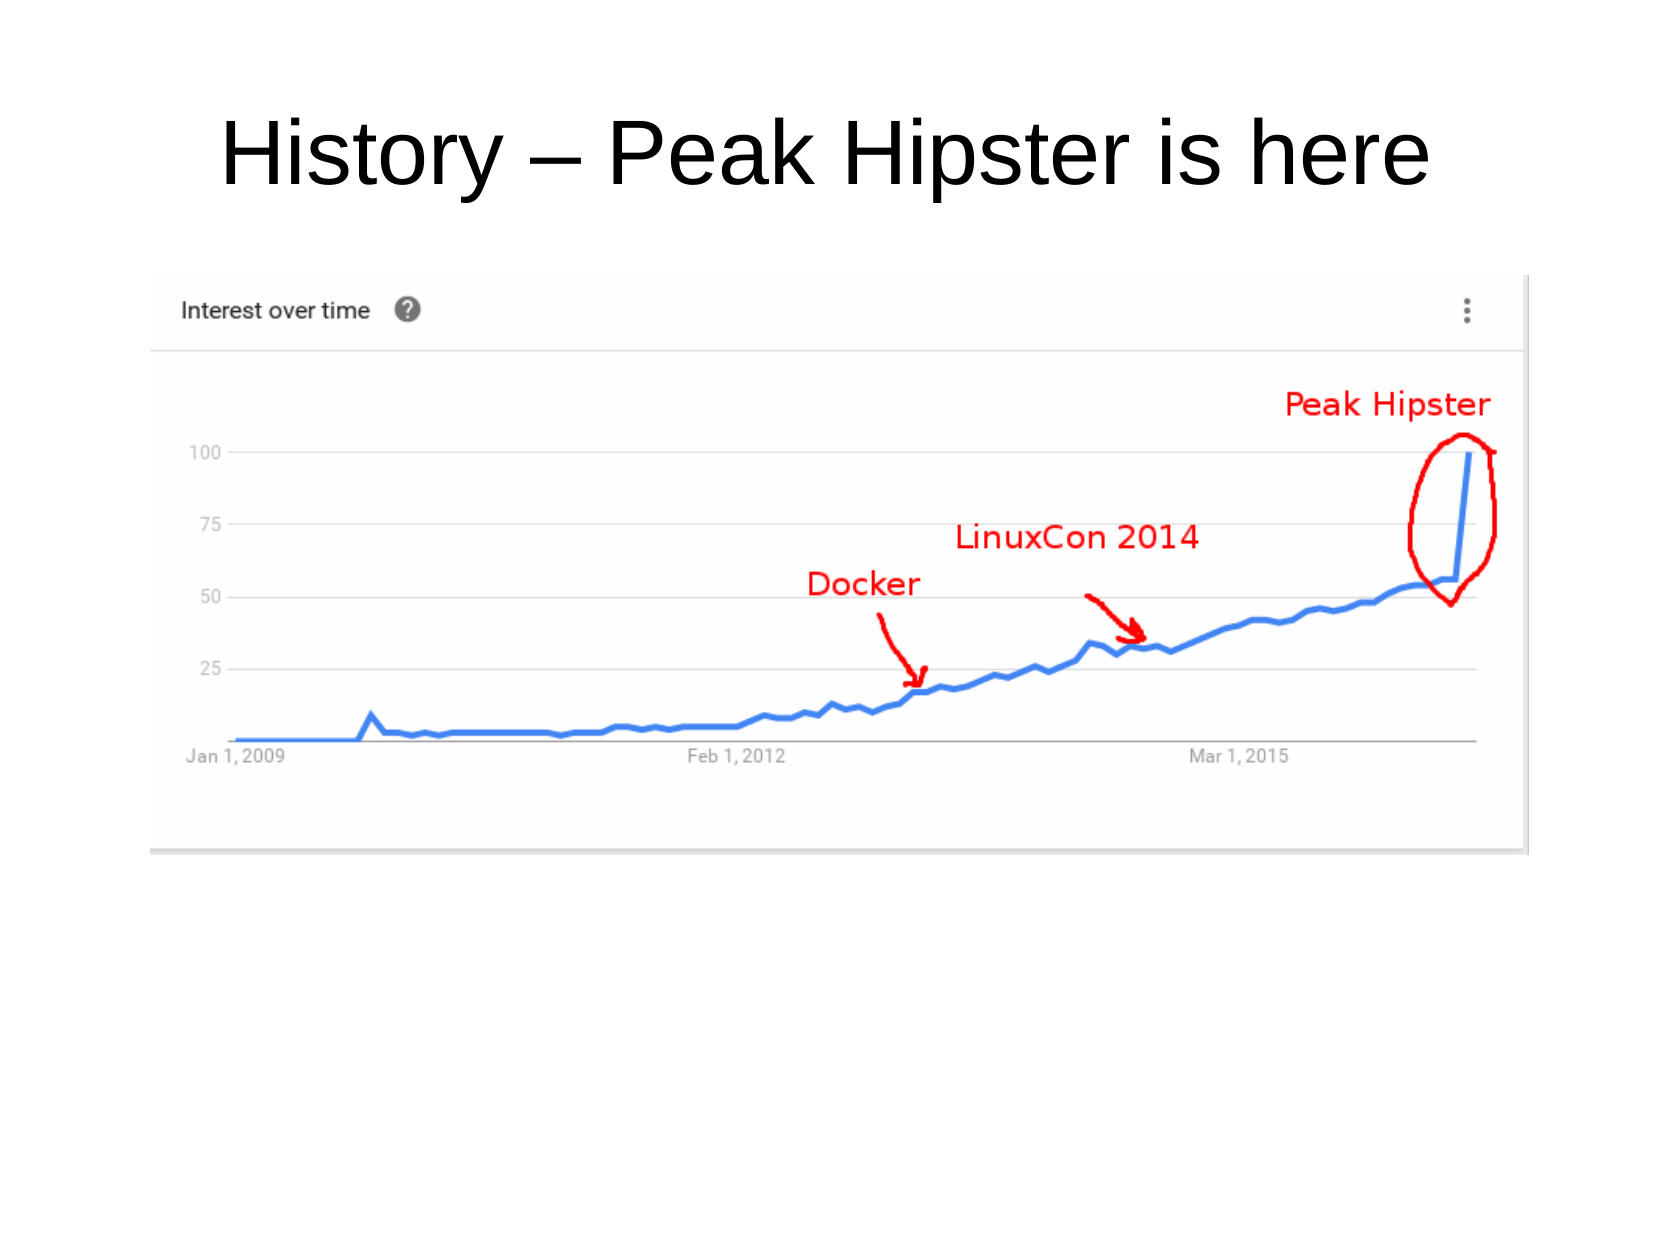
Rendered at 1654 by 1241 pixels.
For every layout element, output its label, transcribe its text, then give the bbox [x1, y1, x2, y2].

title History – Peak Hipster is here [82, 49, 1571, 257]
picture [150, 275, 1530, 856]
